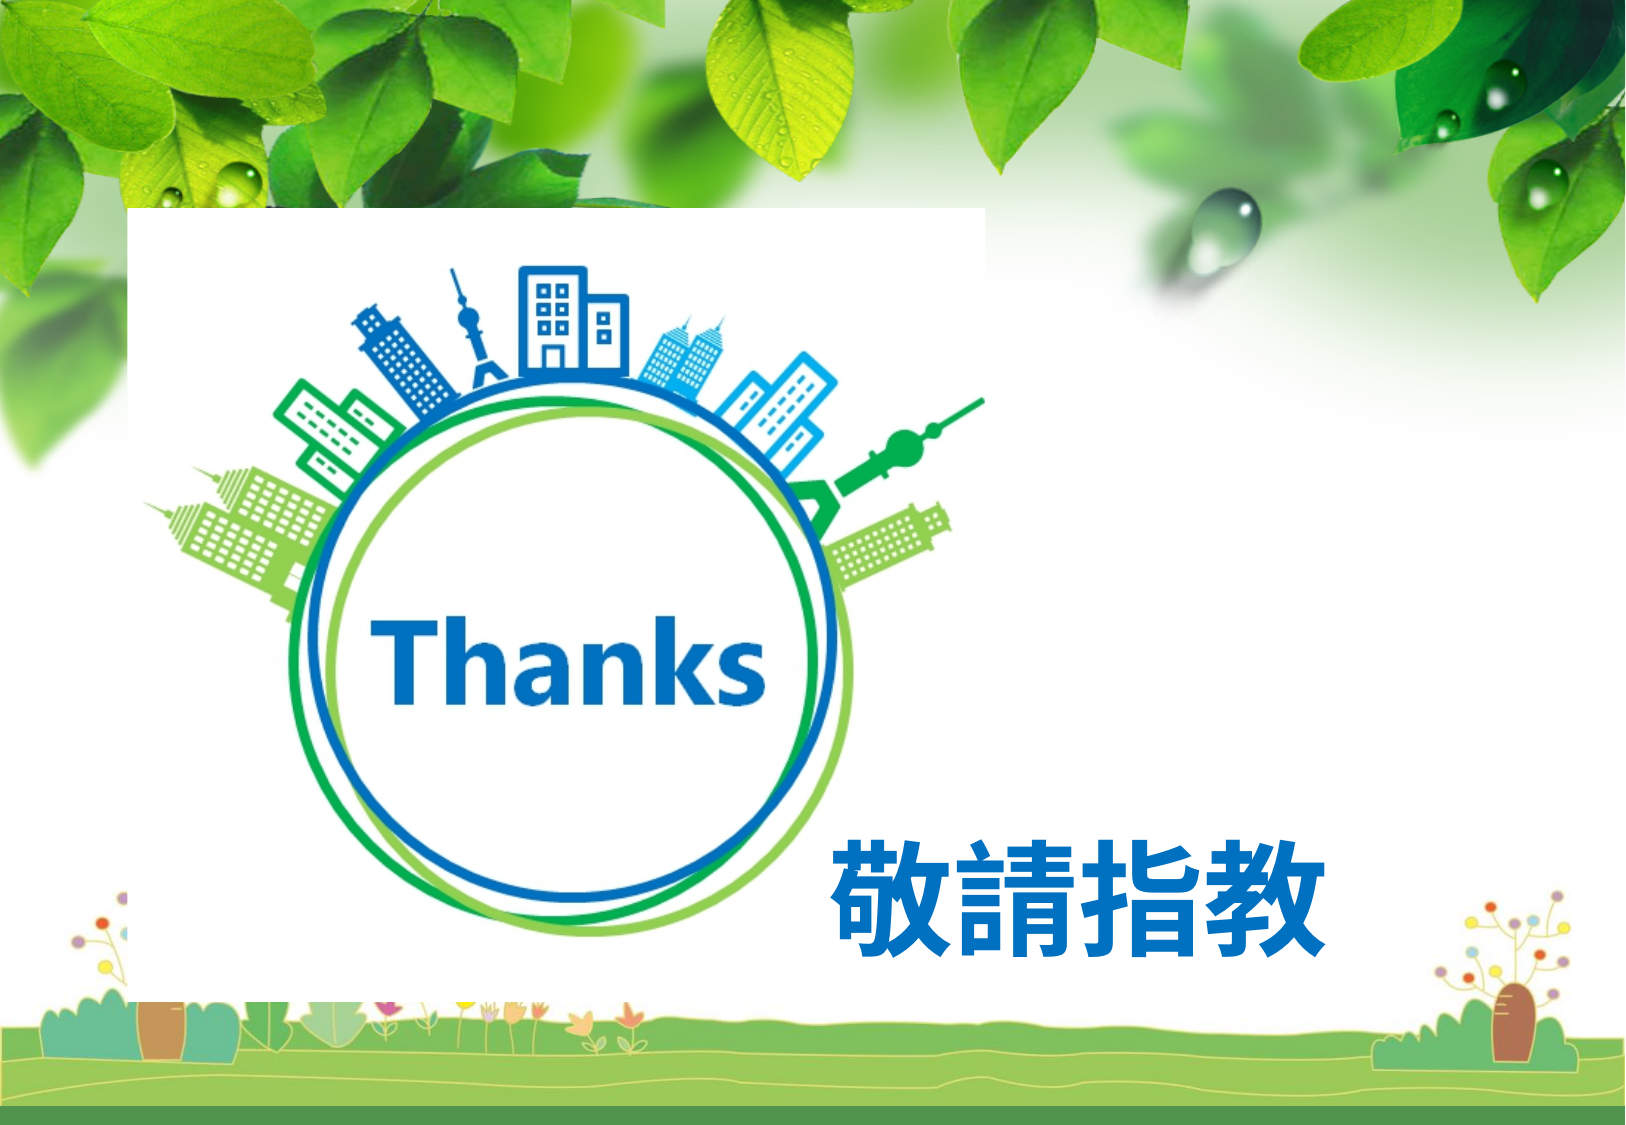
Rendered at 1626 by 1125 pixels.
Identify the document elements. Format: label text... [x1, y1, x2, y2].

text_box [0, 1106, 1625, 1125]
picture [0, 208, 1625, 1106]
text_box 敬請指教 [813, 830, 1456, 983]
